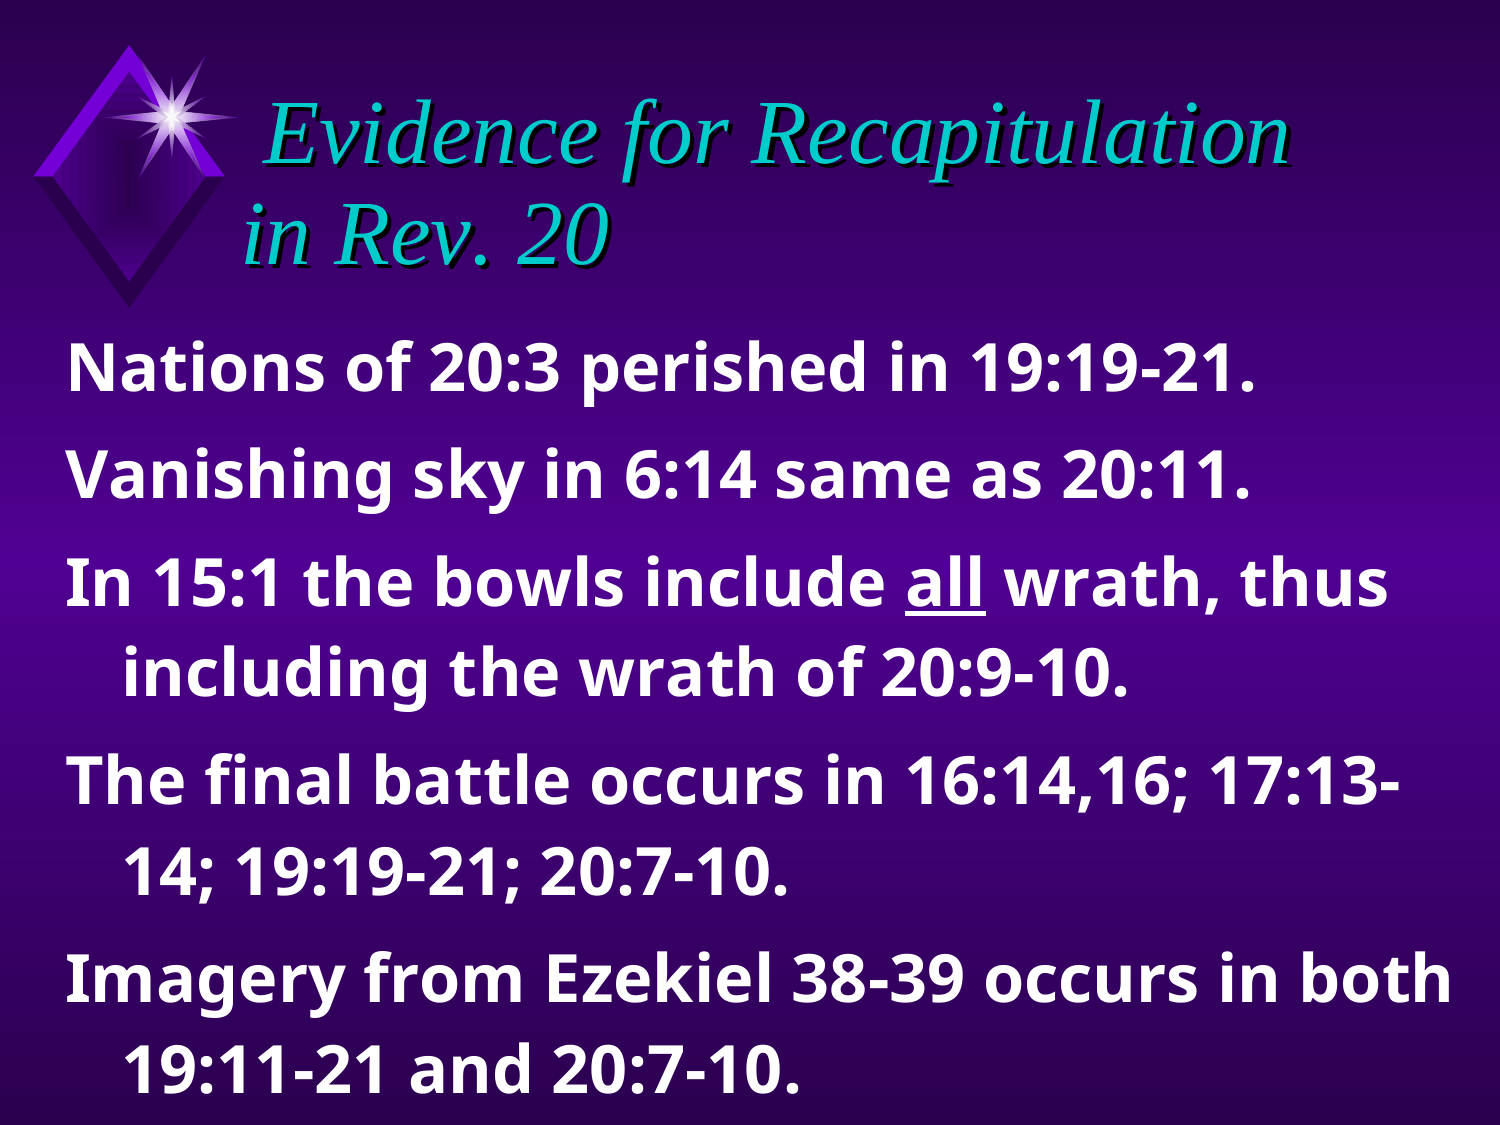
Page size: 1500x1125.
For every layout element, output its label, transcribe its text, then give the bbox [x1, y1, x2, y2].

title Evidence for Recapitulation in Rev. 20 [224, 73, 1388, 292]
list Nations of 20:3 perished in 19:19-21. Vanishing sky in 6:14 same as 20:11. In 15:1 the bowls include all wrath, thus including the wrath of 20:9-10. The final battle occurs in 16:14,16; 17:13-14; 19:19-21; 20:7-10. Imagery from Ezekiel 38-39 occurs in both 19:11-21 and 20:7-10. [49, 312, 1500, 1023]
